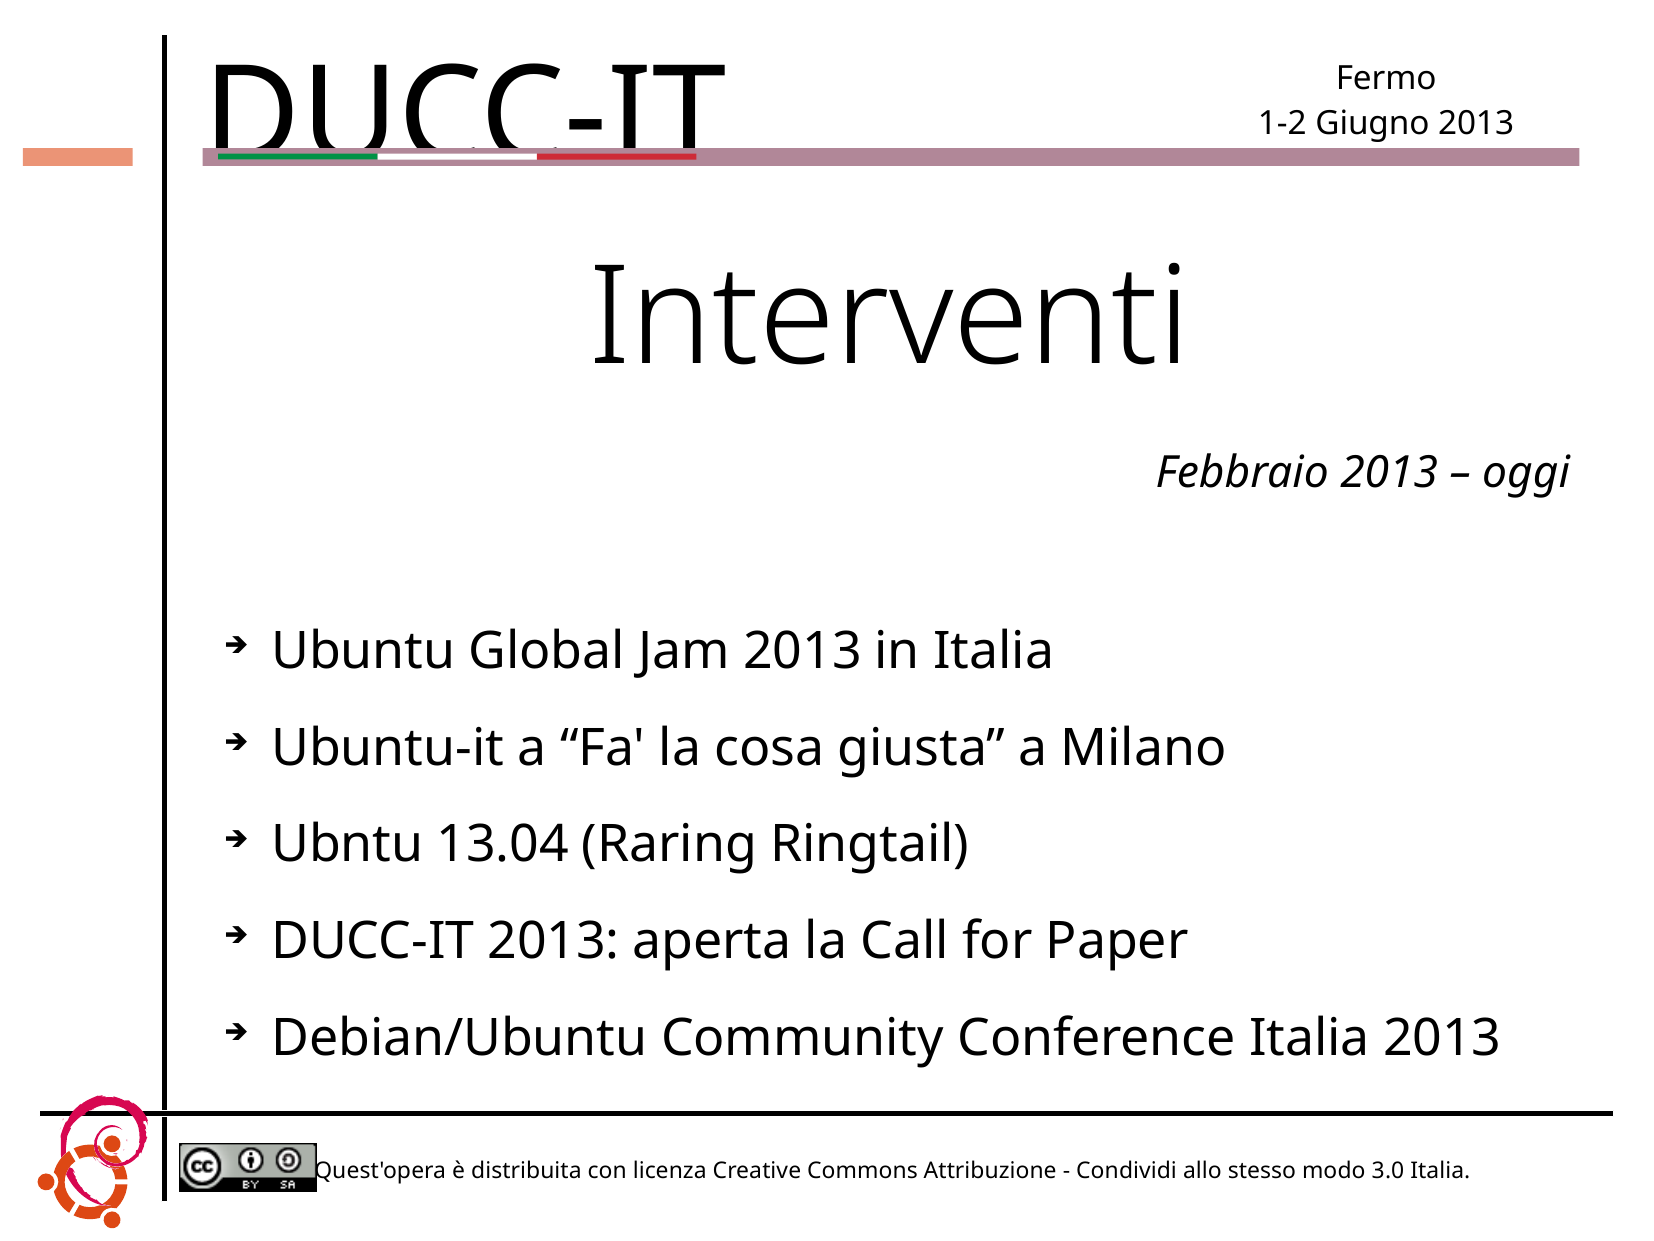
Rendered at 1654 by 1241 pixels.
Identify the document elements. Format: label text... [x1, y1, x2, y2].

text_box [37, 1173, 55, 1191]
text_box [103, 1211, 121, 1229]
picture [179, 1143, 317, 1192]
text_box DUCC-IT [188, 10, 715, 175]
text_box Quest'opera è distribuita con licenza Creative Commons Attribuzione - Condividi allo stesso modo 3.0 Italia. [323, 1146, 1464, 1188]
list Febbraio 2013 – oggi Ubuntu Global Jam 2013 in Italia Ubuntu-it a “Fa' la cosa giusta” a Milano Ubntu 13.04 (Raring Ringtail) DUCC-IT 2013: aperta la Call for Paper Debian/Ubuntu Community Conference Italia 2013 [208, 440, 1571, 1071]
text_box Fermo 1-2 Giugno 2013 [1243, 46, 1519, 136]
text_box [202, 148, 1580, 166]
text_box [39, 34, 1614, 1220]
text_box [22, 148, 133, 166]
title Interventi [208, 206, 1571, 415]
